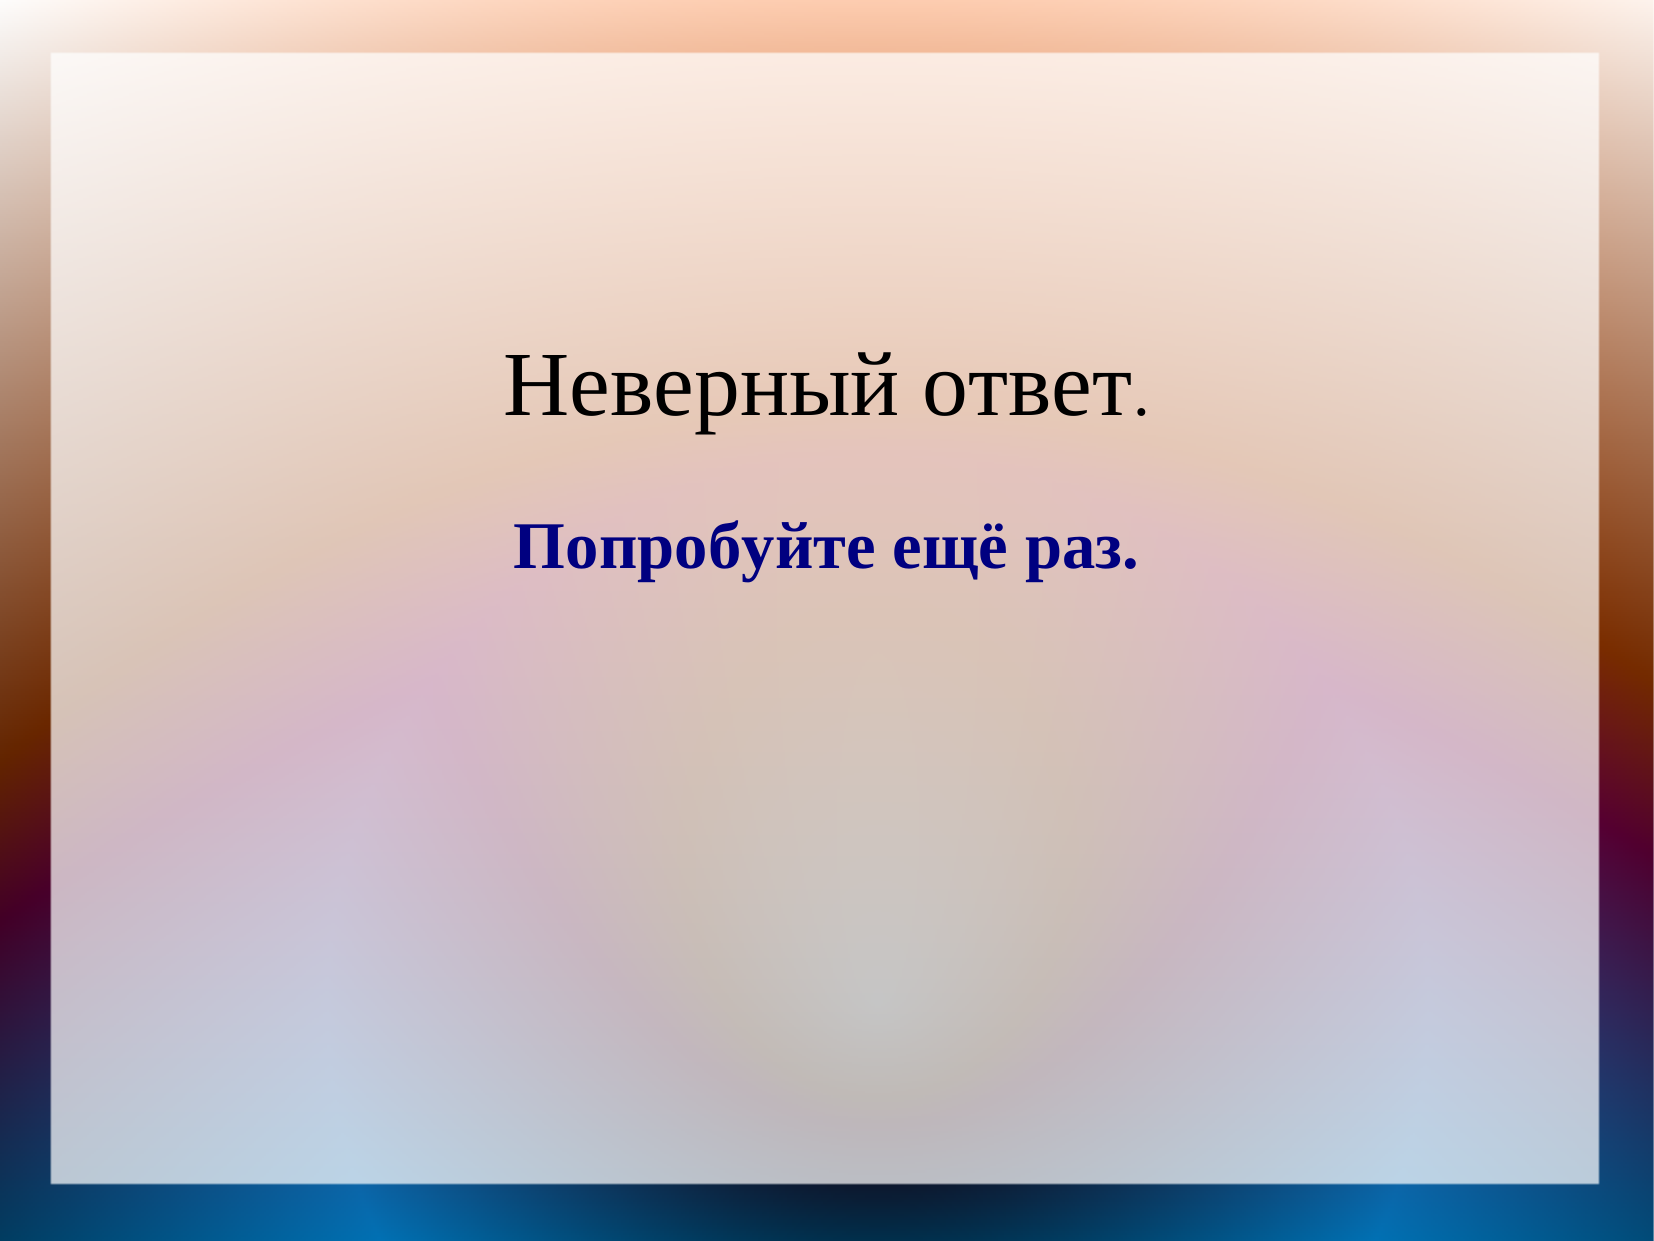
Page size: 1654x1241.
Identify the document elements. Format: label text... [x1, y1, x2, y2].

subtitle Неверный ответ. Попробуйте ещё раз. [82, 55, 1571, 1010]
picture [0, 0, 1654, 1241]
